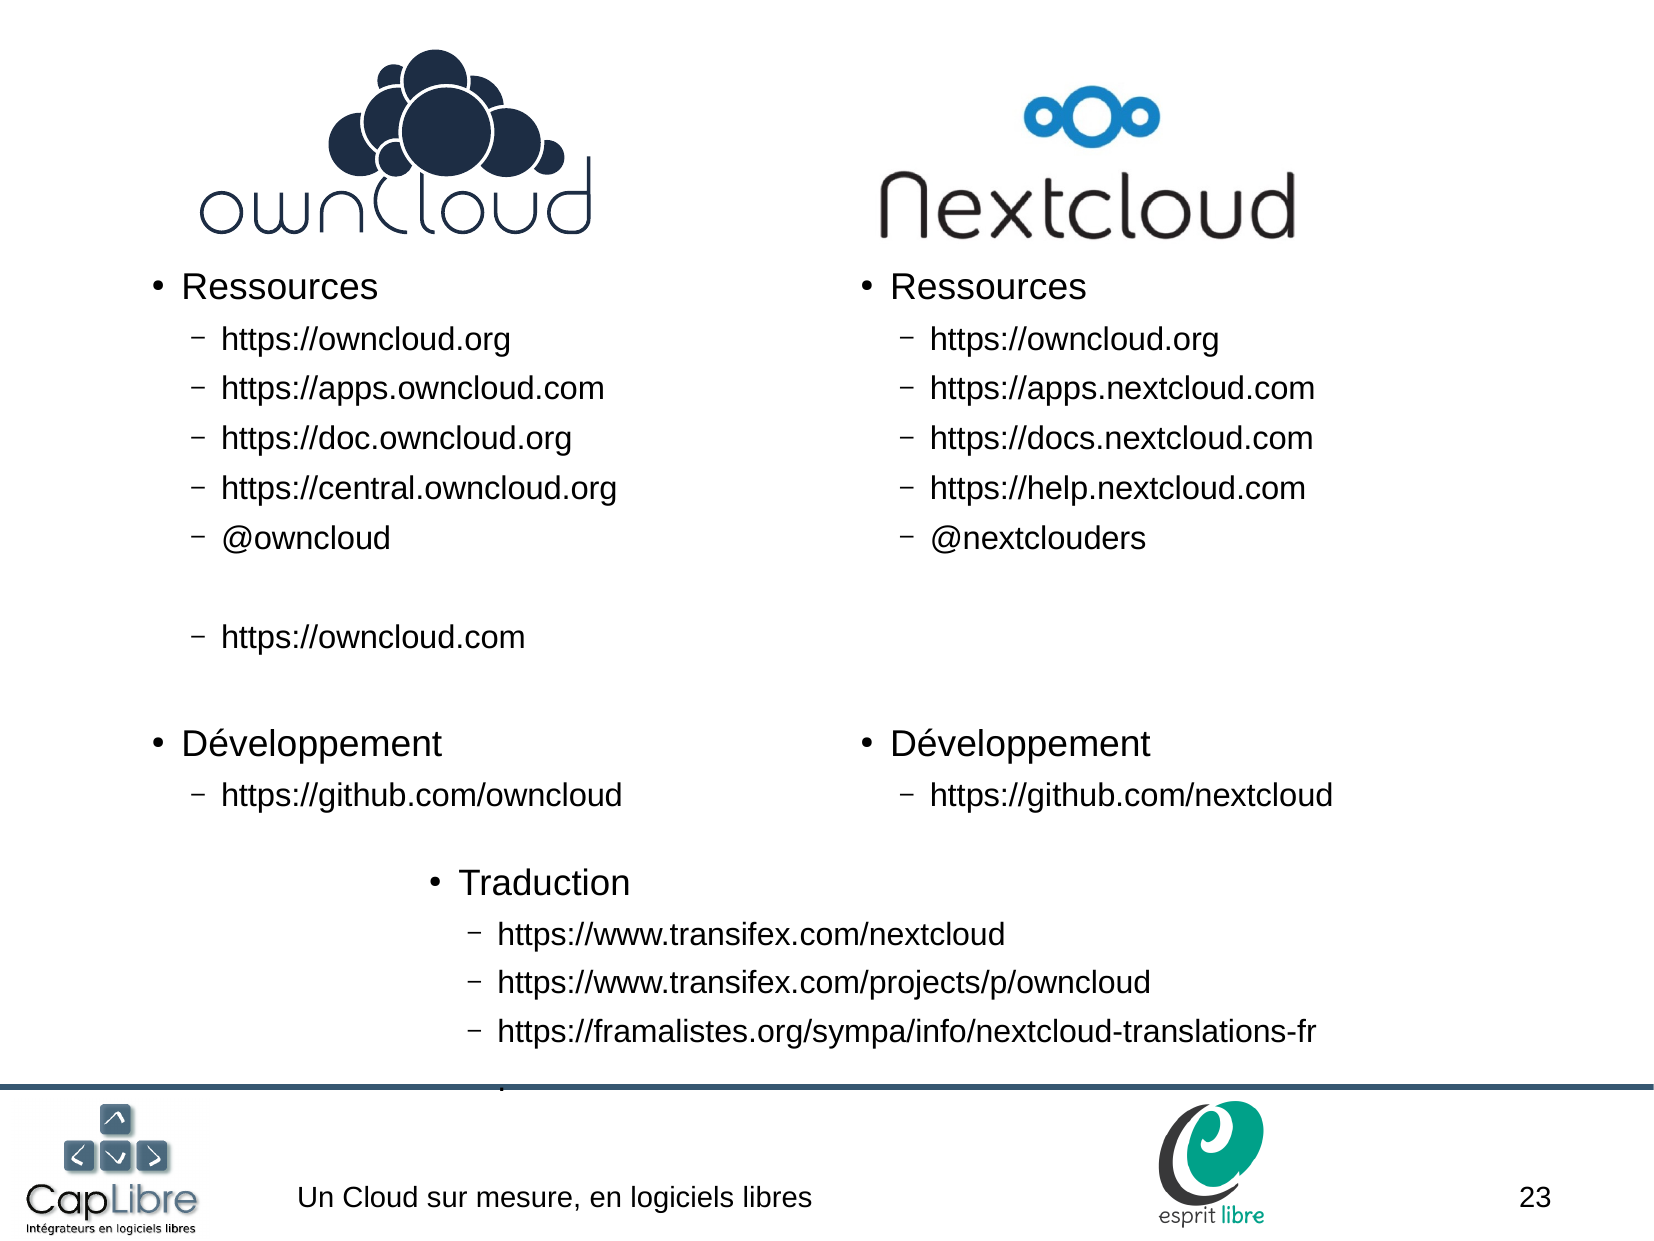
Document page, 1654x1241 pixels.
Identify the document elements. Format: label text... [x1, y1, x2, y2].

picture [11, 1098, 210, 1239]
picture [199, 49, 591, 235]
picture [1145, 1099, 1276, 1229]
list Traduction https://www.transifex.com/nextcloud https://www.transifex.com/projects/p/owncloud https://framalistes.org/sympa/info/nextcloud-translations-fr . [419, 862, 1495, 1099]
list Ressources https://owncloud.org https://apps.owncloud.com https://doc.owncloud.org https://central.owncloud.org @owncloud https://owncloud.com Développement https://github.com/owncloud [141, 265, 850, 815]
picture [844, 58, 1341, 271]
list Ressources https://owncloud.org https://apps.nextcloud.com https://docs.nextcloud.com https://help.nextcloud.com @nextclouders Développement https://github.com/nextcloud [850, 265, 1571, 815]
